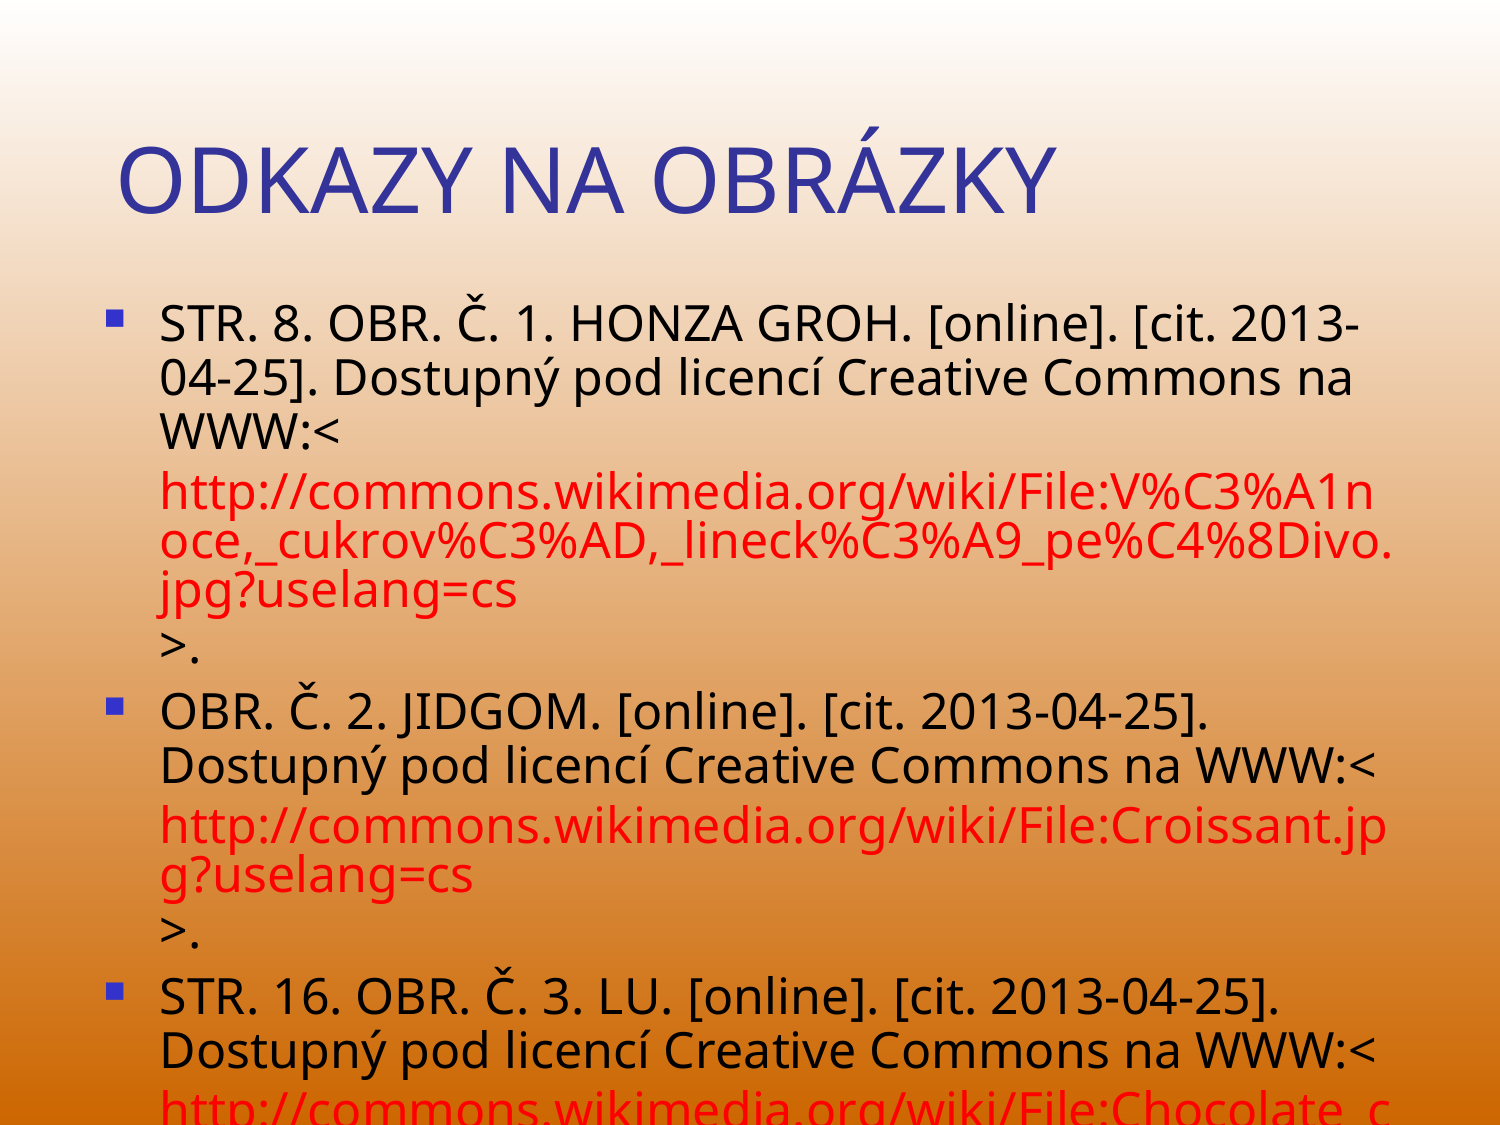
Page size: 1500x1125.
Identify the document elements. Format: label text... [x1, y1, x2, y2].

list STR. 8. OBR. Č. 1. HONZA GROH. [online]. [cit. 2013-04-25]. Dostupný pod licencí Creative Commons na WWW:<http://commons.wikimedia.org/wiki/File:V%C3%A1noce,_cukrov%C3%AD,_lineck%C3%A9_pe%C4%8Divo.jpg?uselang=cs>. OBR. Č. 2. JIDGOM. [online]. [cit. 2013-04-25]. Dostupný pod licencí Creative Commons na WWW:<http://commons.wikimedia.org/wiki/File:Croissant.jpg?uselang=cs>. STR. 16. OBR. Č. 3. LU. [online]. [cit. 2013-04-25]. Dostupný pod licencí Creative Commons na WWW:<http://commons.wikimedia.org/wiki/File:Chocolate_coffee_mousse.jpg?uselang=cs>. [88, 290, 1412, 1094]
title ODKAZY NA OBRÁZKY [100, 0, 1379, 240]
